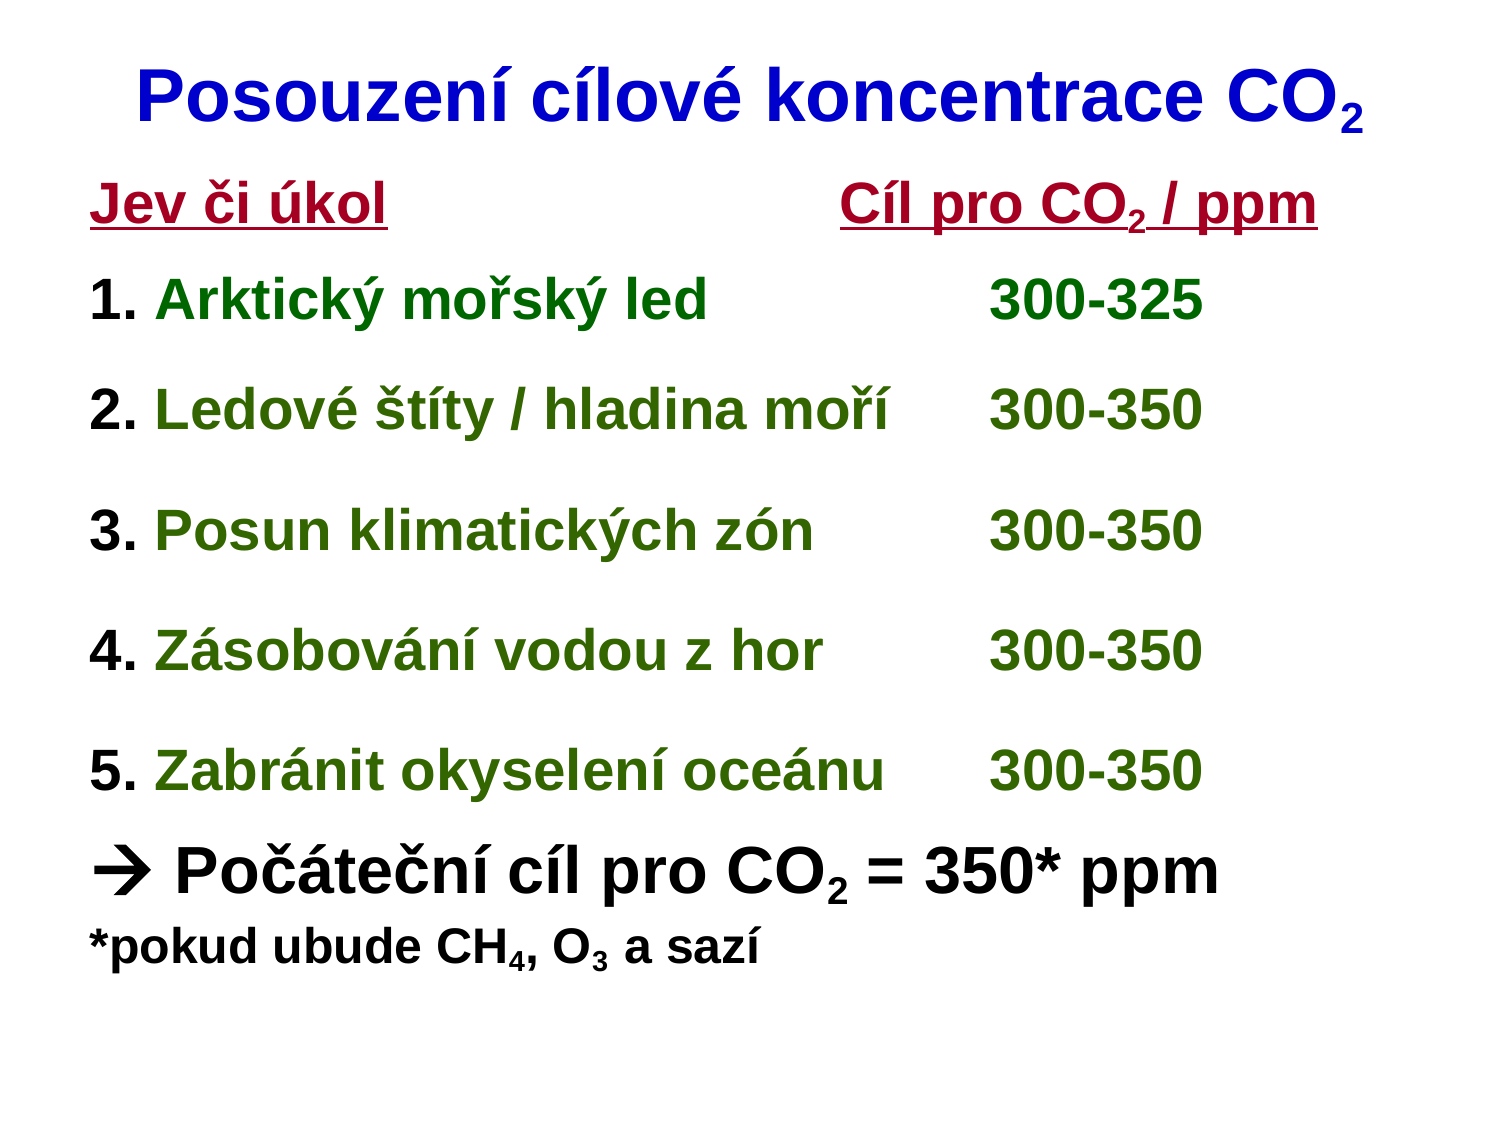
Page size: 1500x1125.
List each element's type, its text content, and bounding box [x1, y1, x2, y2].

list Posouzení cílové koncentrace CO2 Jev či úkol Cíl pro CO2 / ppm 1. Arktický mořský led 300-325 2. Ledové štíty / hladina moří 300-350 3. Posun klimatických zón 300-350 4. Zásobování vodou z hor 300-350 5. Zabránit okyselení oceánu 300-350  Počáteční cíl pro CO2 = 350* ppm *pokud ubude CH4, O3 a sazí [75, 49, 1426, 1054]
